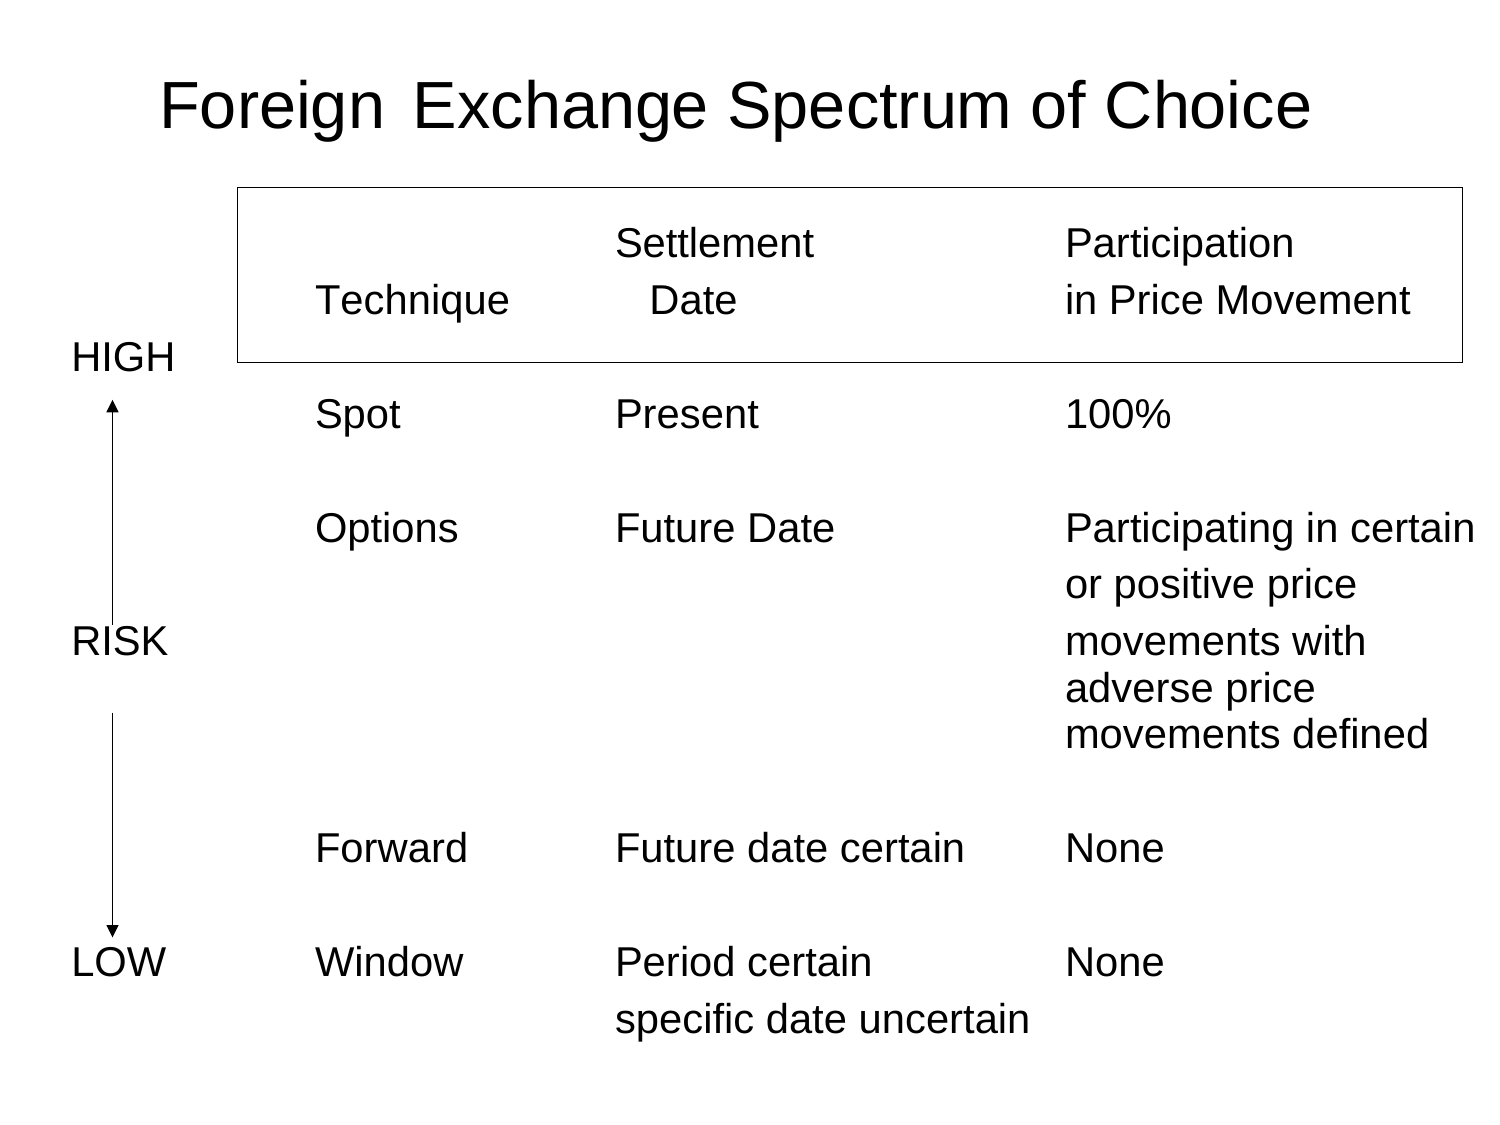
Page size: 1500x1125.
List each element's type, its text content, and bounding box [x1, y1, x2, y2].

title Foreign Exchange Spectrum of Choice [0, 0, 1500, 188]
text_box Settlement Participation Technique Date in Price Movement HIGH Spot Present 100% Options Future Date Participating in certain or positive price RISK movements with adverse price movements defined Forward Future date certain None LOW Window Period certain None specific date uncertain [238, 212, 1462, 362]
text_box Settlement Participation Technique Date in Price Movement HIGH Spot Present 100% Options Future Date Participating in certain or positive price RISK movements with adverse price movements defined Forward Future date certain None LOW Window Period certain None specific date uncertain [0, 212, 1500, 1125]
